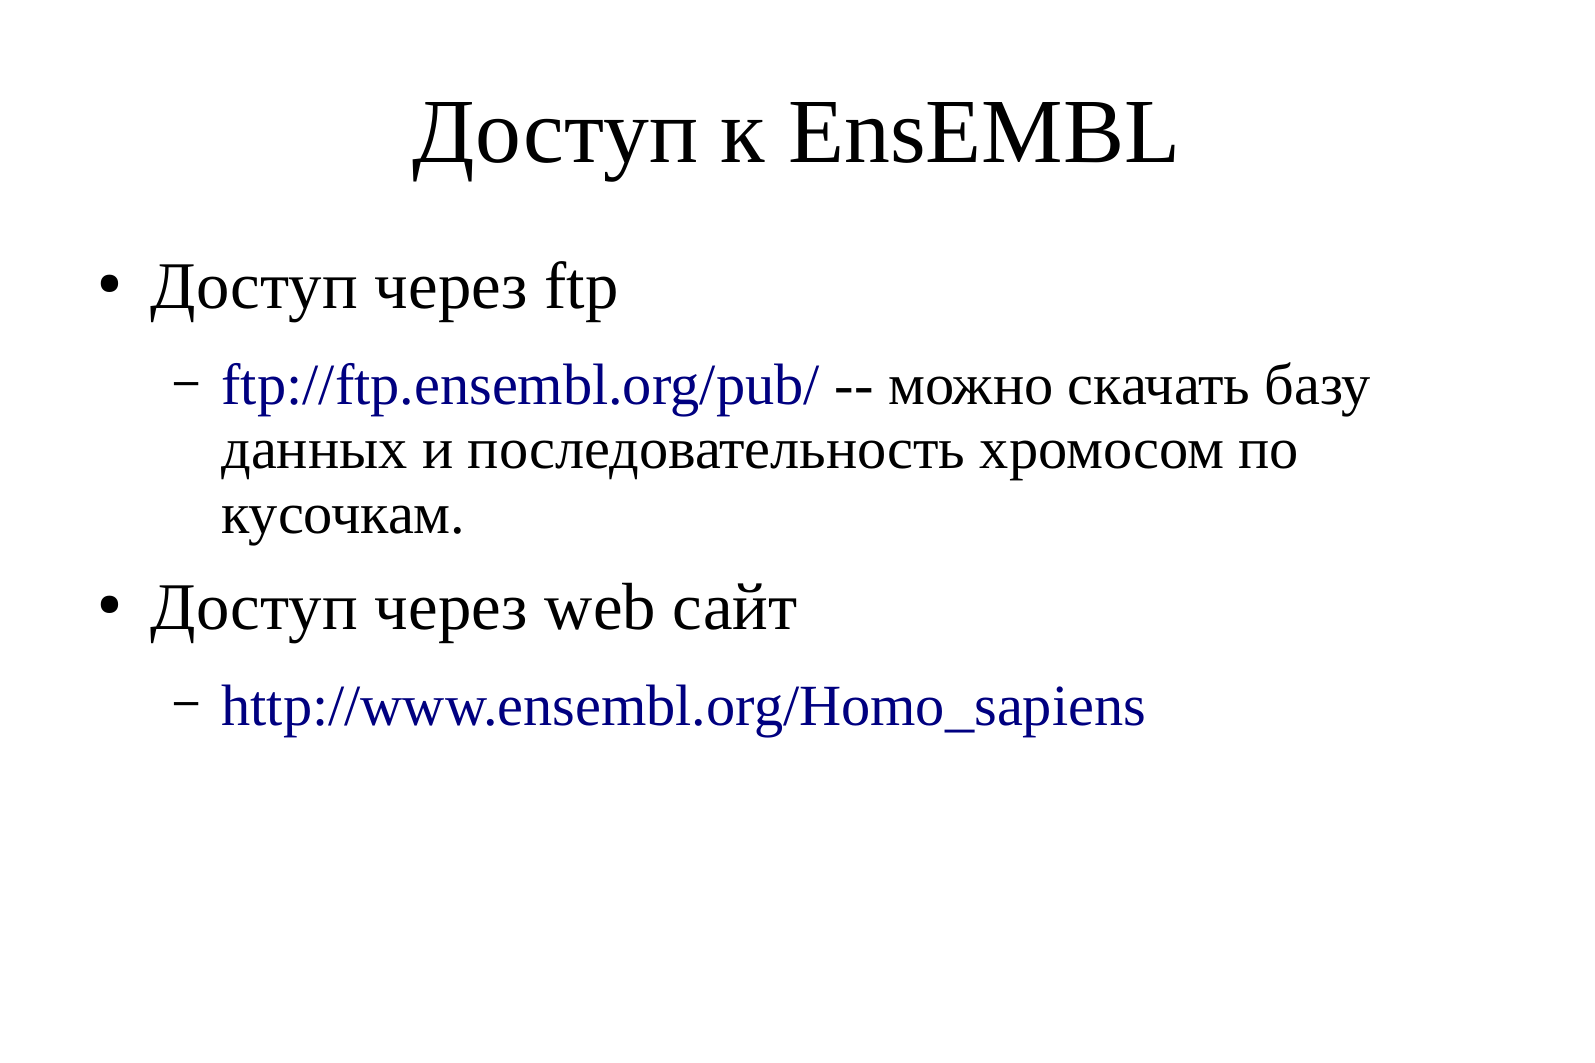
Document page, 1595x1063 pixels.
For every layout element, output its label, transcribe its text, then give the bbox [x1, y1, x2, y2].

title Доступ к EnsEMBL [79, 42, 1515, 220]
list Доступ через ftp ftp://ftp.ensembl.org/pub/ -- можно скачать базу данных и последовательность хромосом по кусочкам. Доступ через web сайт http://www.ensembl.org/Homo_sapiens [79, 248, 1515, 951]
